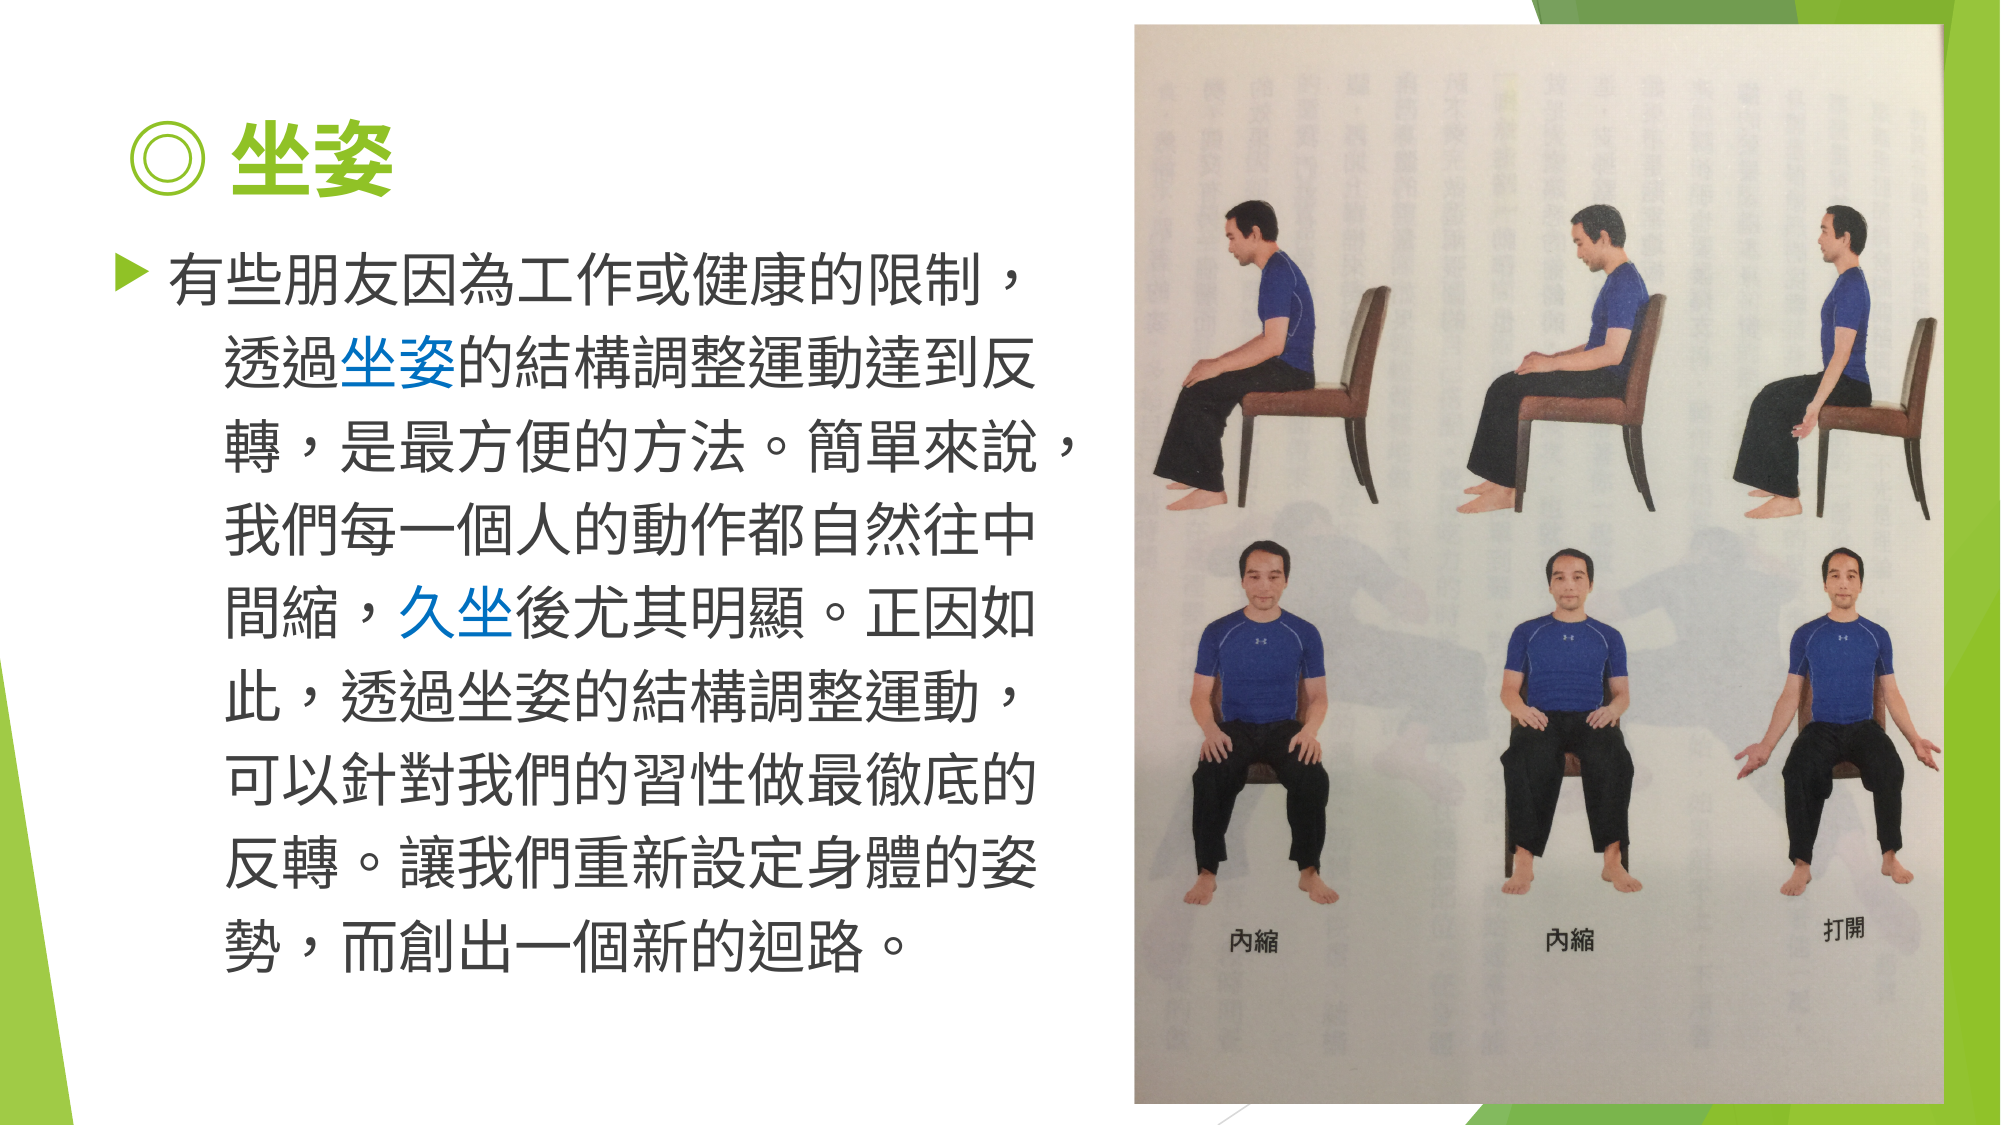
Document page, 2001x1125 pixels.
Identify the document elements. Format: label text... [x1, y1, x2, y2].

picture [1134, 25, 1944, 1104]
list 有些朋友因為工作或健康的限制，透過坐姿的結構調整運動達到反轉，是最方便的方法。簡單來說，我們每一個人的動作都自然往中間縮，久坐後尤其明顯。正因如此，透過坐姿的結構調整運動，可以針對我們的習性做最徹底的反轉。讓我們重新設定身體的姿勢，而創出一個新的迴路。 [96, 222, 1102, 1067]
title ◎坐姿 [111, 99, 1134, 317]
